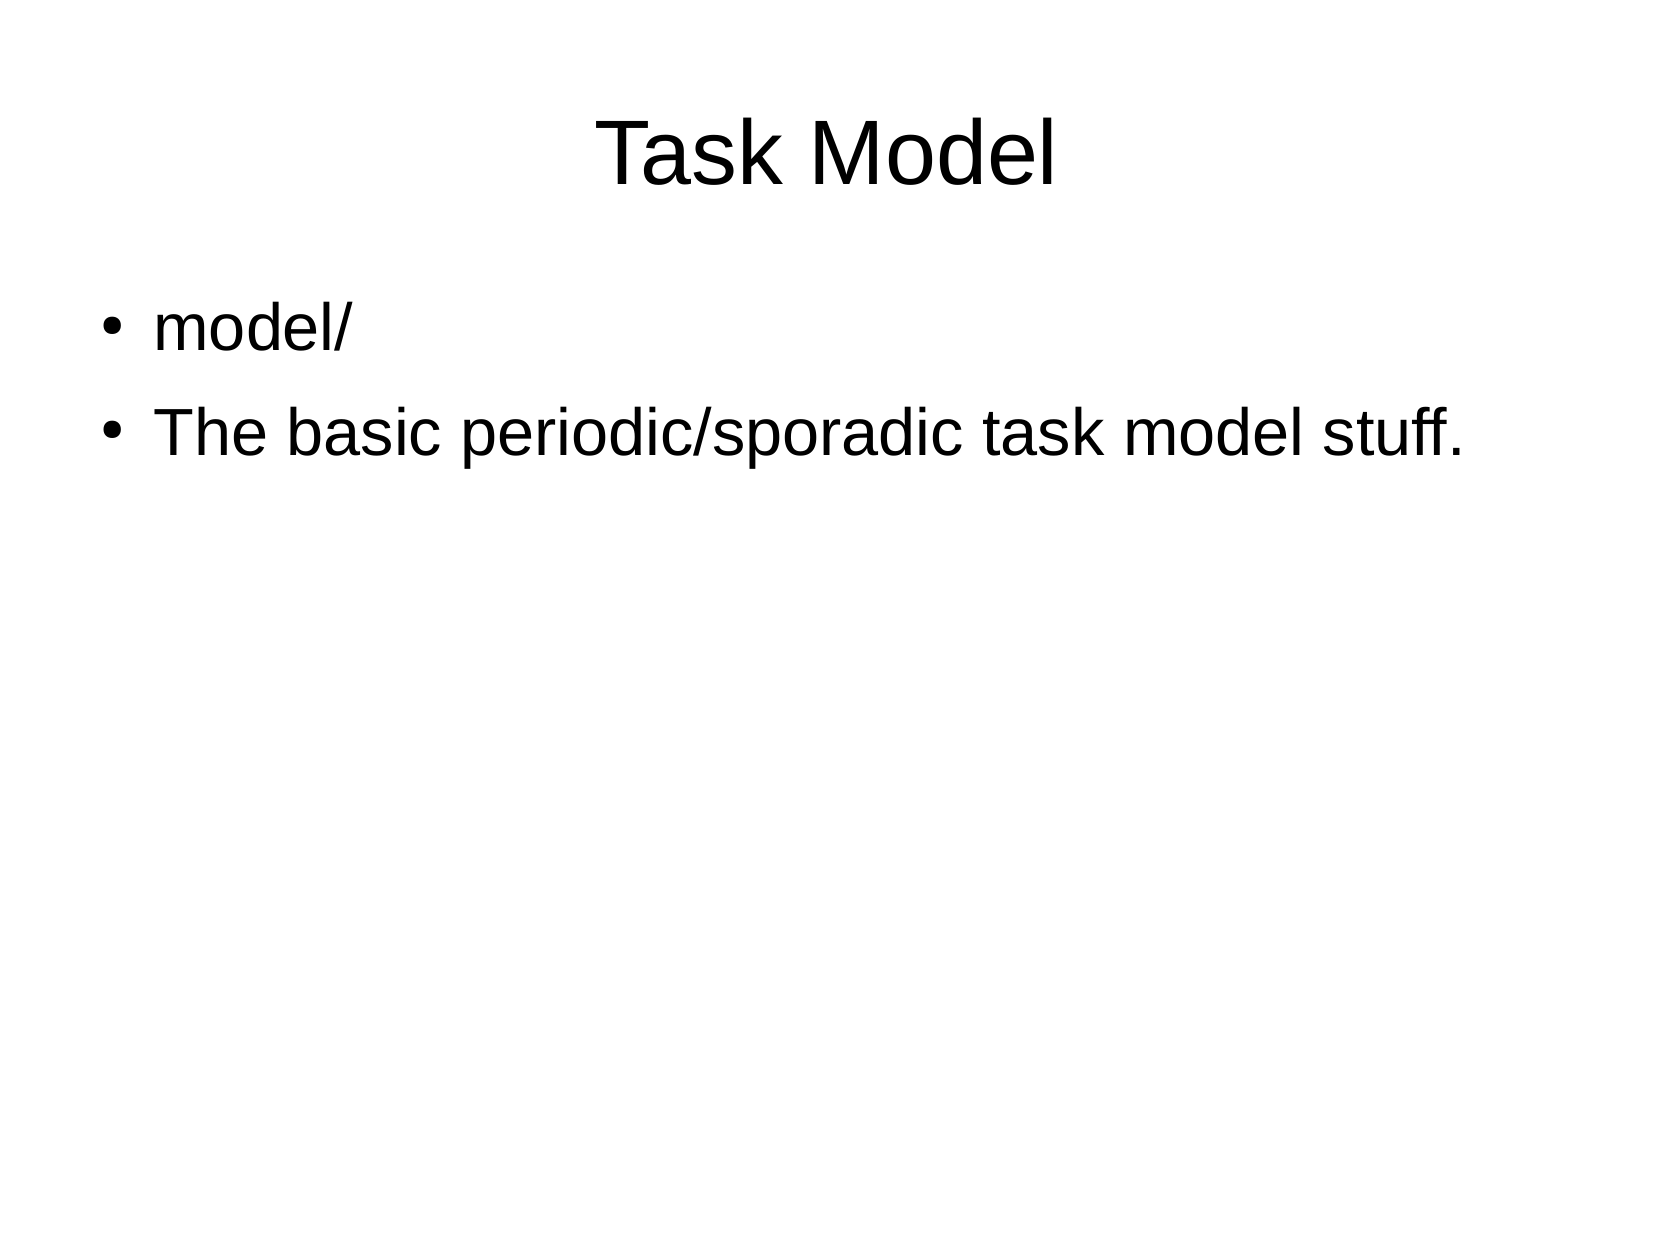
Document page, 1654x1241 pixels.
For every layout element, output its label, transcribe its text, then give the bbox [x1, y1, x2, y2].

list model/ The basic periodic/sporadic task model stuff. [82, 290, 1571, 1010]
title Task Model [82, 49, 1571, 257]
